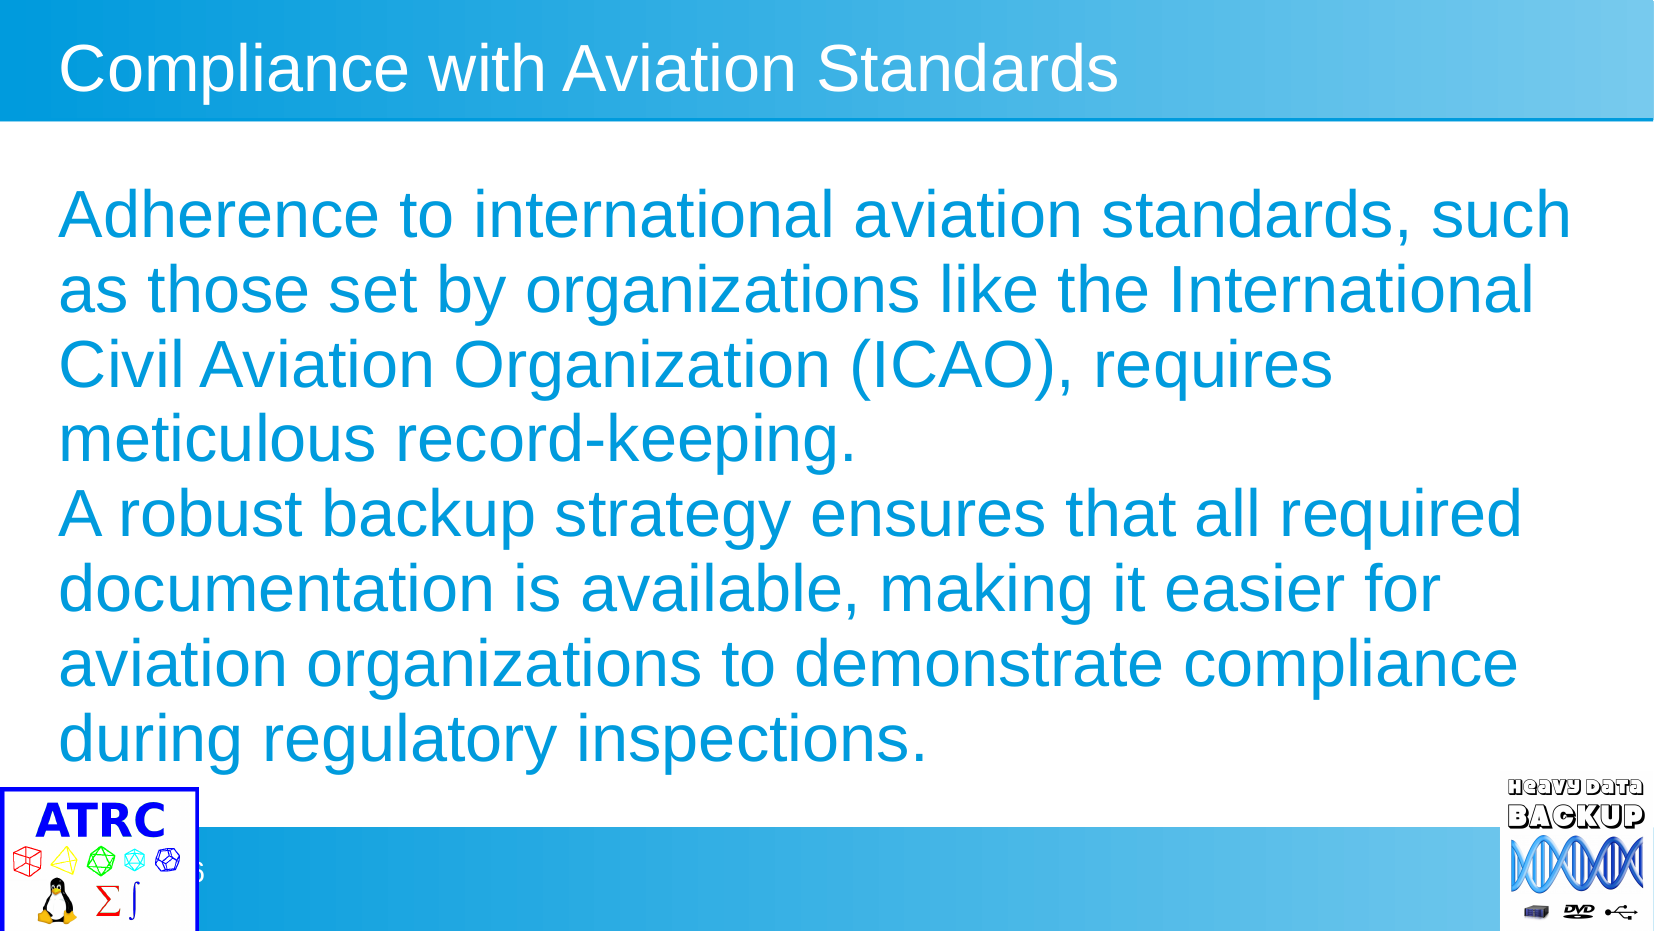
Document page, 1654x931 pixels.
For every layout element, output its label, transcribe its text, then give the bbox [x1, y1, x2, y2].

title Compliance with Aviation Standards [59, 29, 1595, 108]
picture [0, 787, 199, 931]
list Adherence to international aviation standards, such as those set by organizations like the International Civil Aviation Organization (ICAO), requires meticulous record-keeping. A robust backup strategy ensures that all required documentation is available, making it easier for aviation organizations to demonstrate compliance during regulatory inspections. [59, 177, 1595, 768]
picture [1500, 771, 1654, 931]
